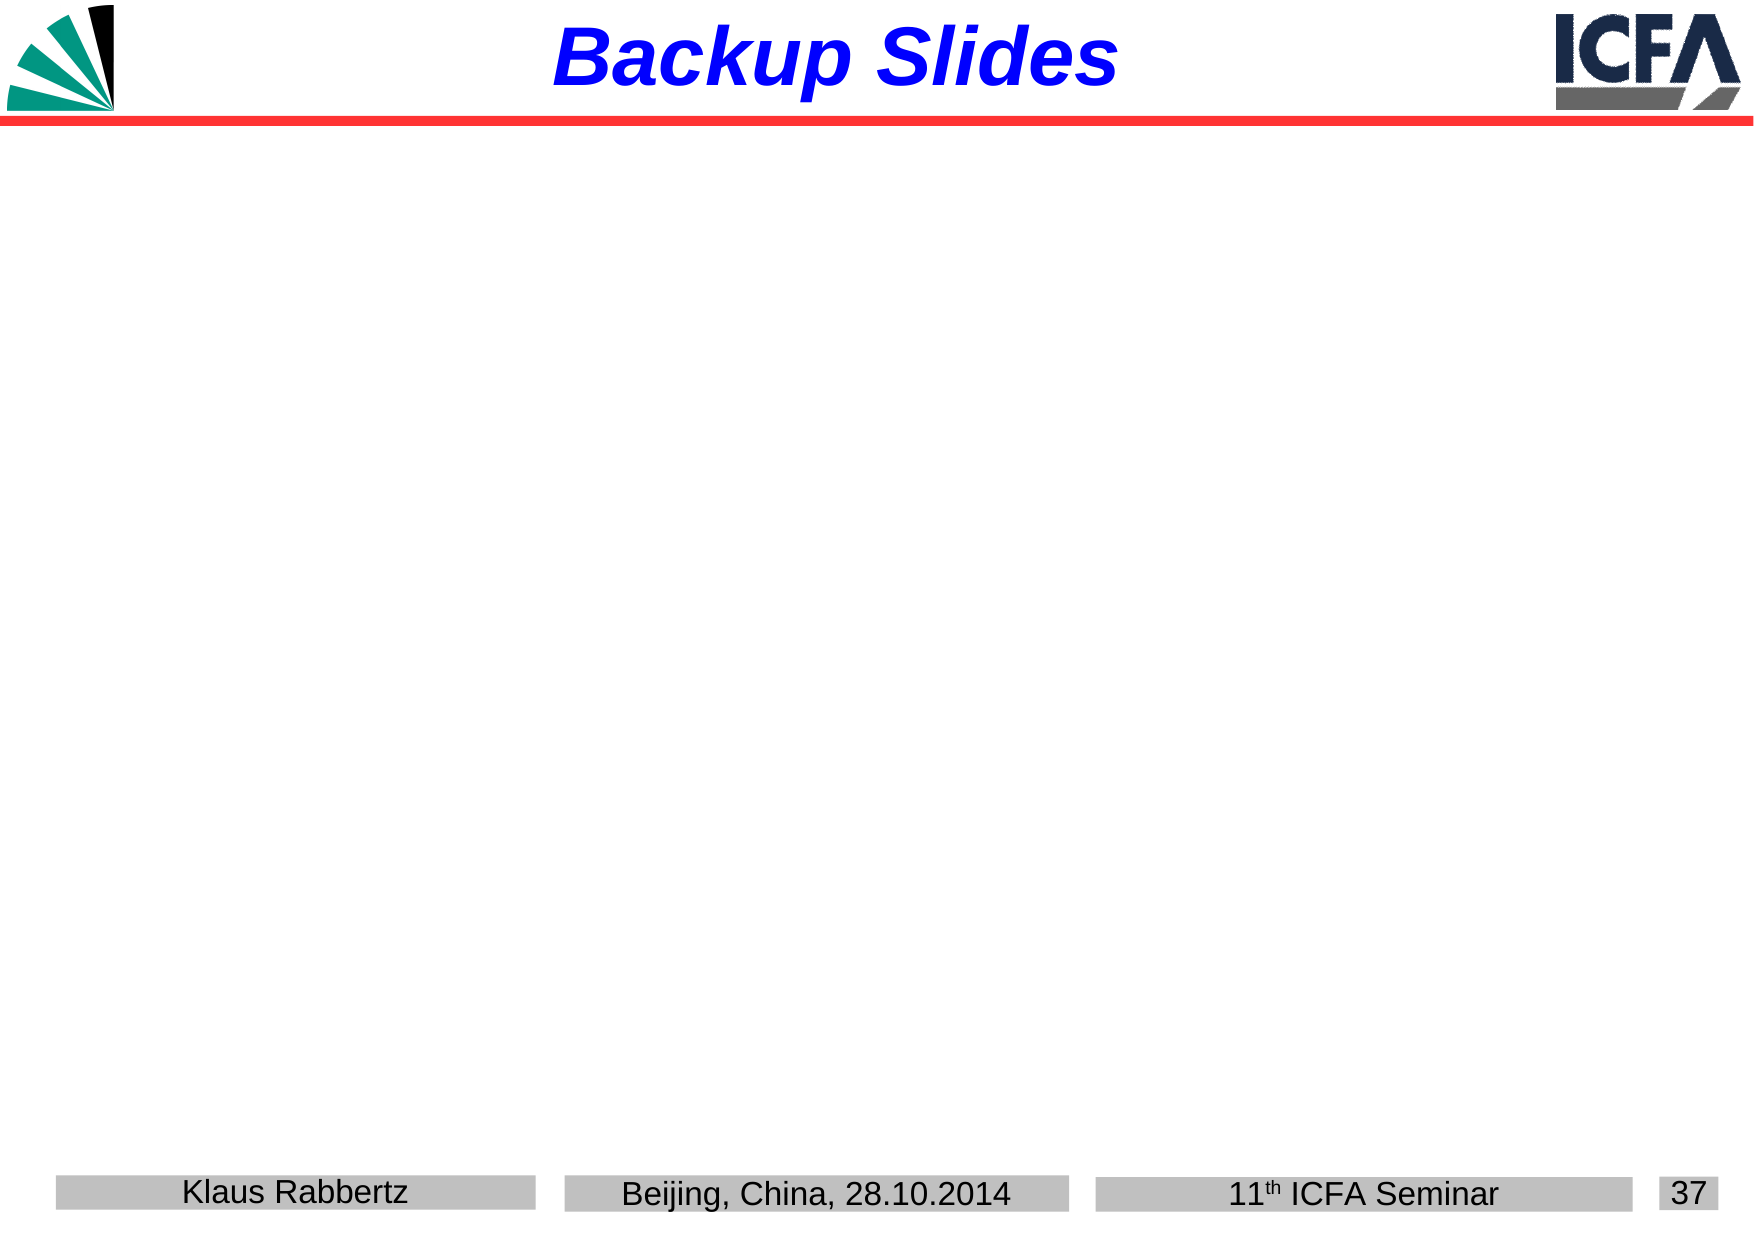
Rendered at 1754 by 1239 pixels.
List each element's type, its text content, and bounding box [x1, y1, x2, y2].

picture [1556, 14, 1741, 110]
title Backup Slides [129, 0, 1545, 114]
picture [7, 5, 114, 112]
